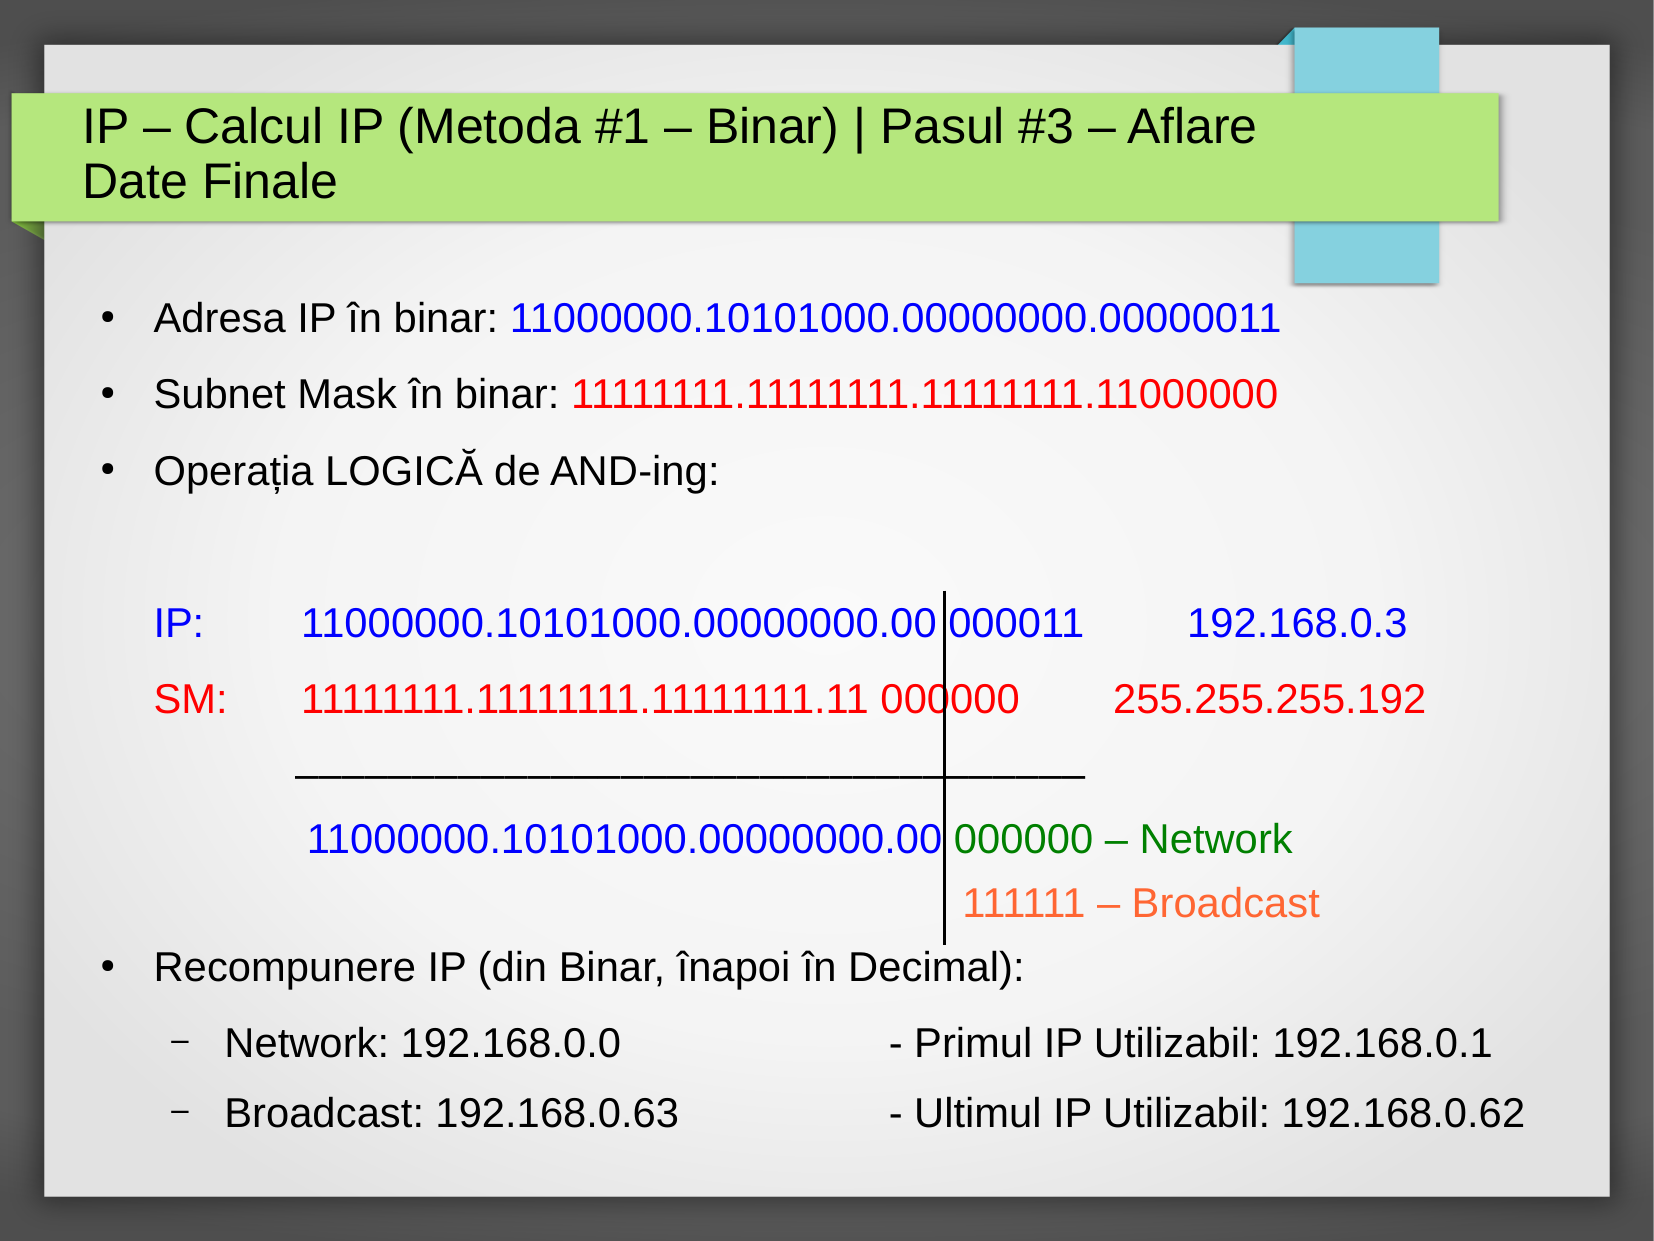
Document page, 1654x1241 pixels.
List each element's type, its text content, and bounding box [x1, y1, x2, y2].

title IP – Calcul IP (Metoda #1 – Binar) | Pasul #3 – Aflare Date Finale [82, 94, 1270, 213]
list Adresa IP în binar: 11000000.10101000.00000000.00000011 Subnet Mask în binar: 11111111.11111111.11111111.11000000 Operația LOGICĂ de AND-ing: IP: 11000000.10101000.00000000.00 000011 192.168.0.3 SM: 11111111.11111111.11111111.11 000000 255.255.255.192 –––––––––––––––––––––––––––––––––– 11000000.10101000.00000000.00 000000 – Network 111111 – Broadcast Recompunere IP (din Binar, înapoi în Decimal): Network: 192.168.0.0 - Primul IP Utilizabil: 192.168.0.1 Broadcast: 192.168.0.63 - Ultimul IP Utilizabil: 192.168.0.62 [82, 295, 1571, 1152]
picture [0, 0, 1654, 1241]
